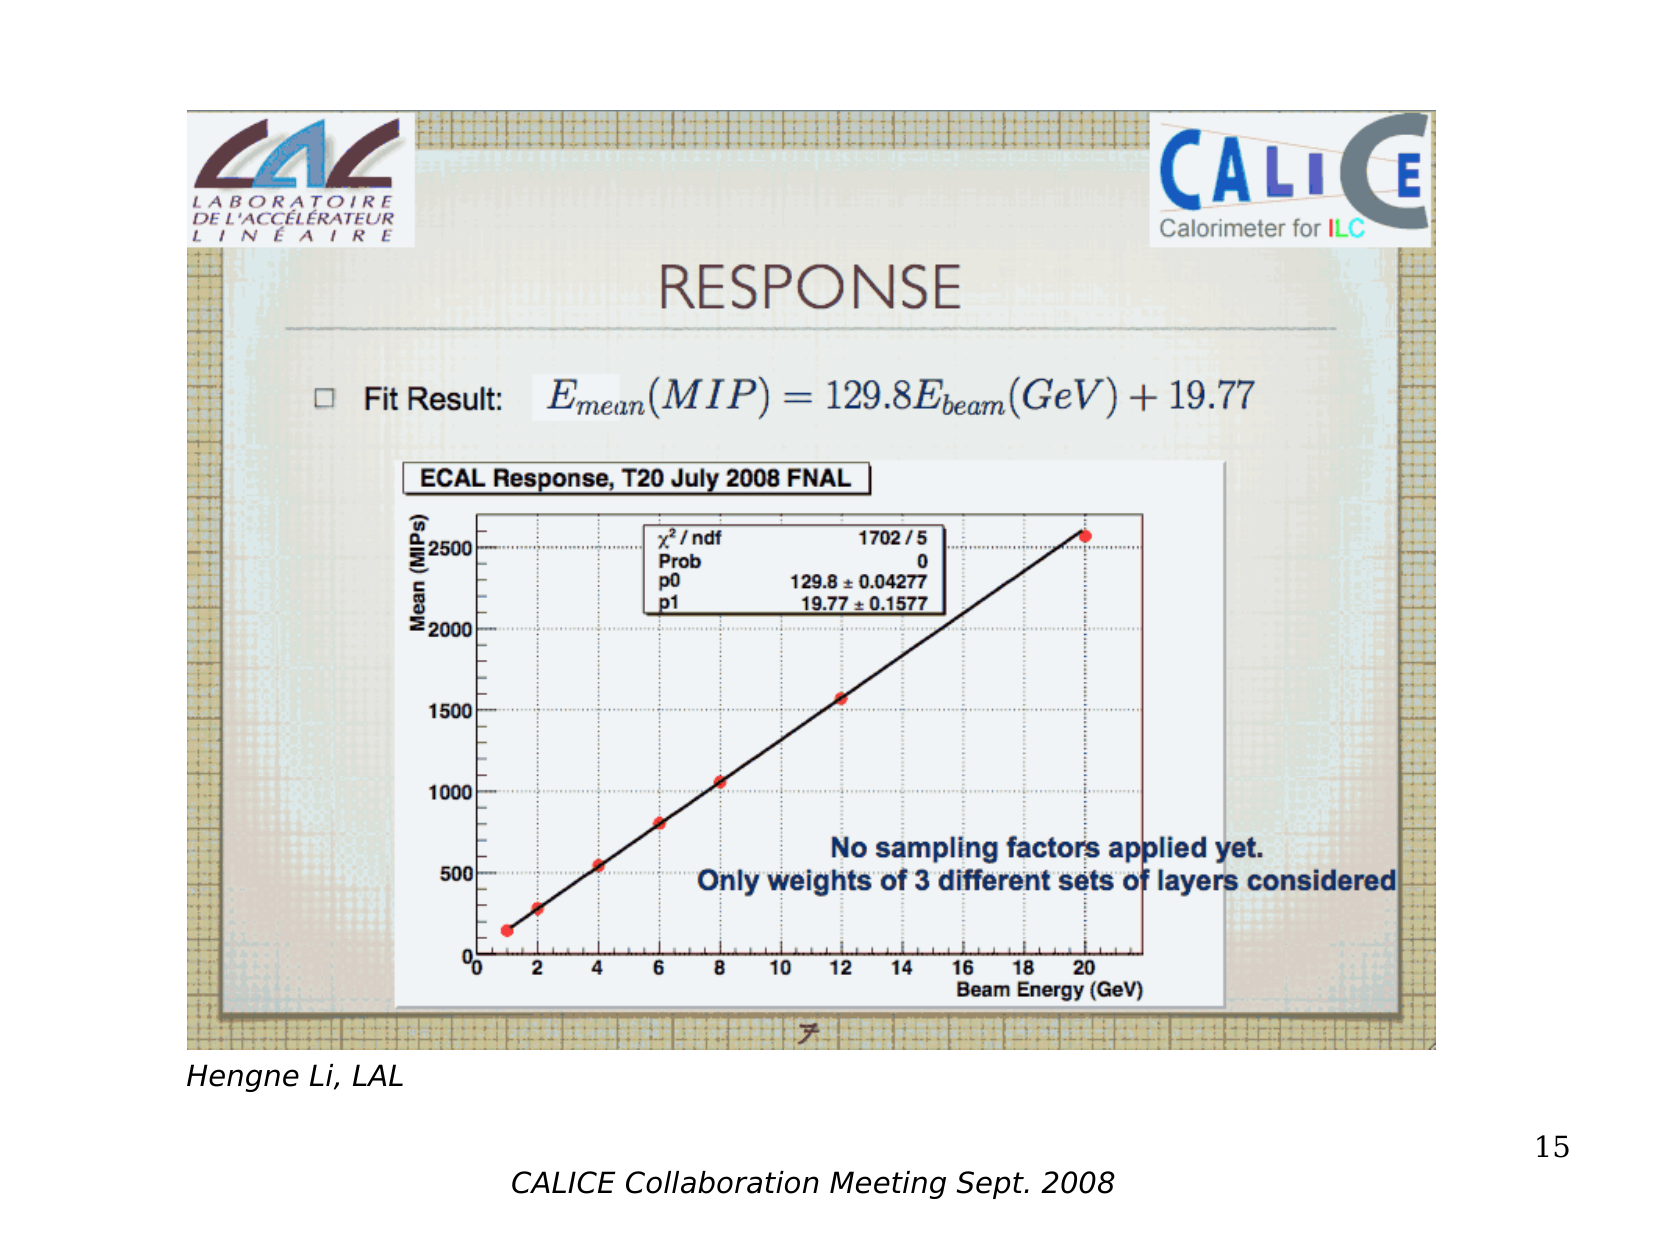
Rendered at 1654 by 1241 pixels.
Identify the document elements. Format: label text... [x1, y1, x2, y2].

text_box Hengne Li, LAL [171, 1051, 420, 1102]
picture [187, 110, 1436, 1051]
